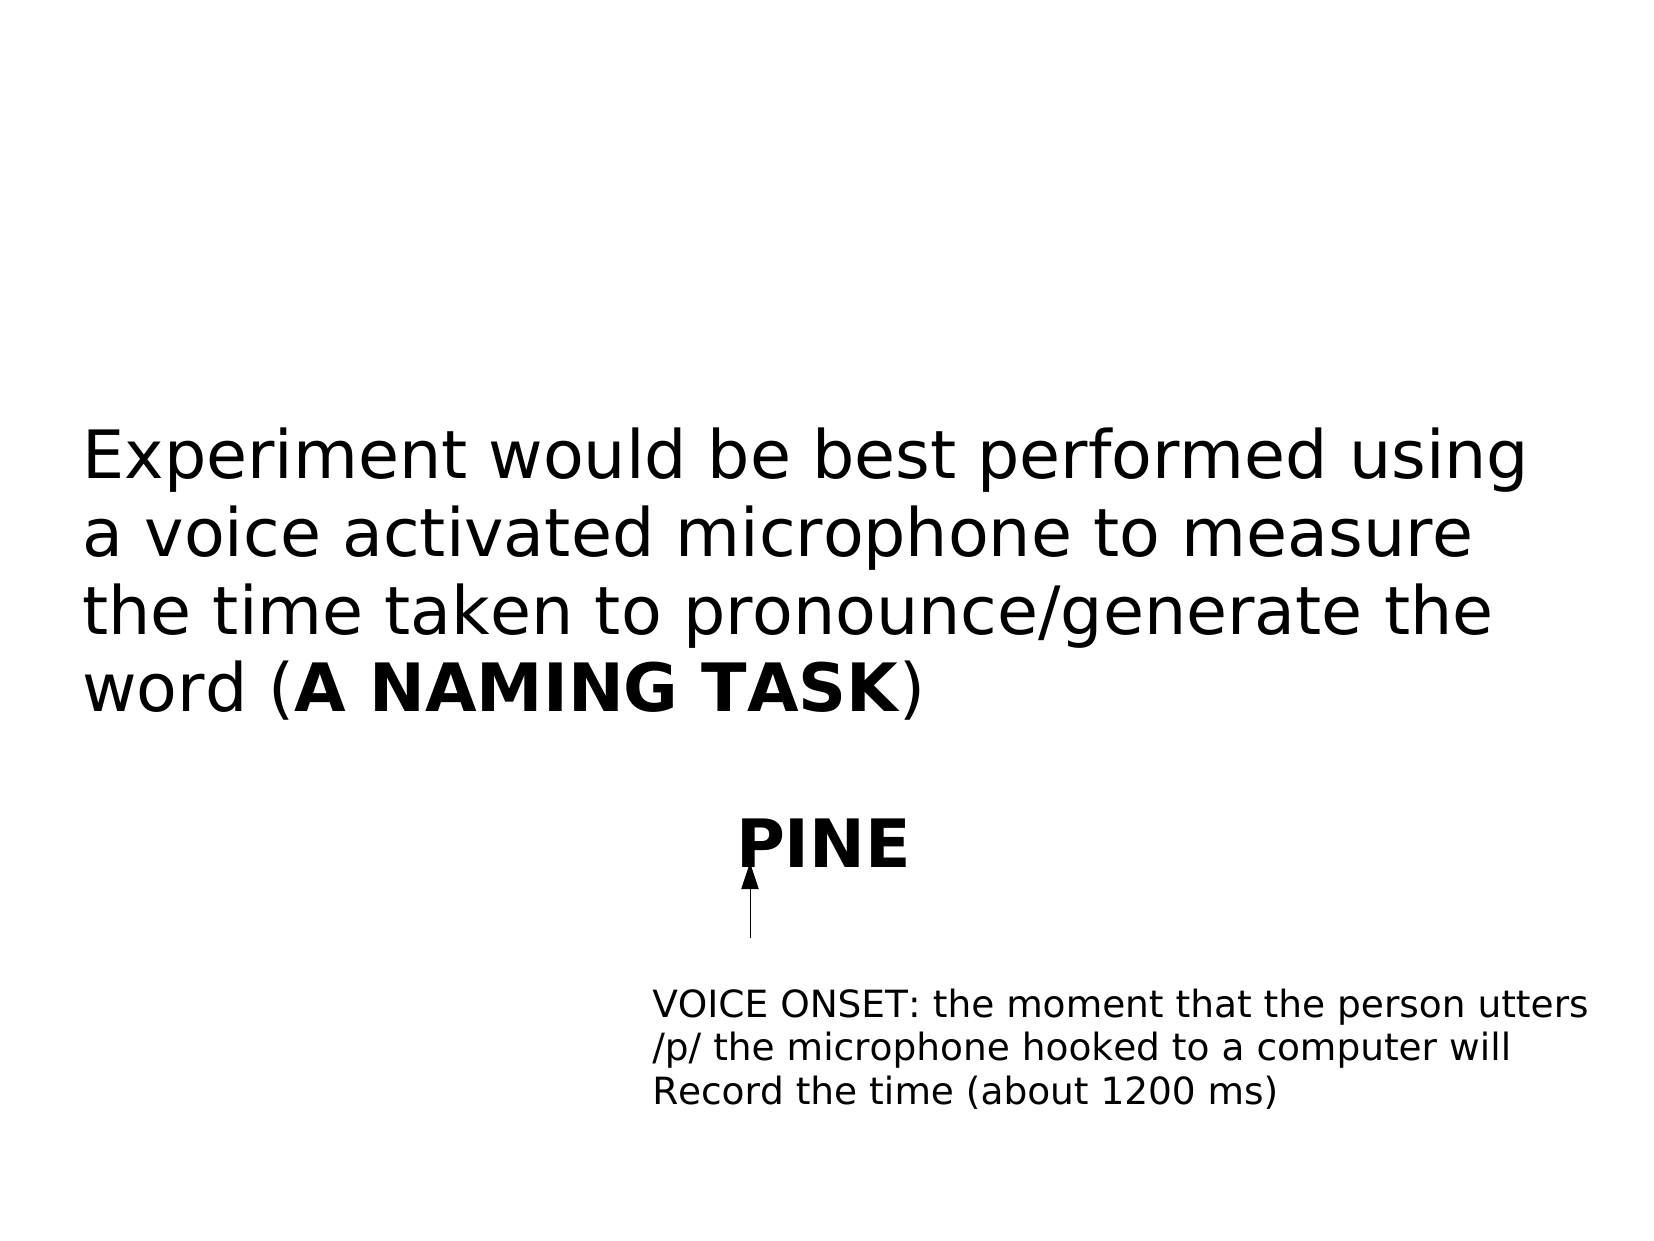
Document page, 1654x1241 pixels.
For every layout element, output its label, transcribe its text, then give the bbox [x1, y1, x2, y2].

text_box VOICE ONSET: the moment that the person utters /p/ the microphone hooked to a computer will Record the time (about 1200 ms) [637, 975, 1605, 1121]
subtitle Experiment would be best performed using a voice activated microphone to measure the time taken to pronounce/generate the word (A NAMING TASK) PINE [82, 290, 1565, 1010]
